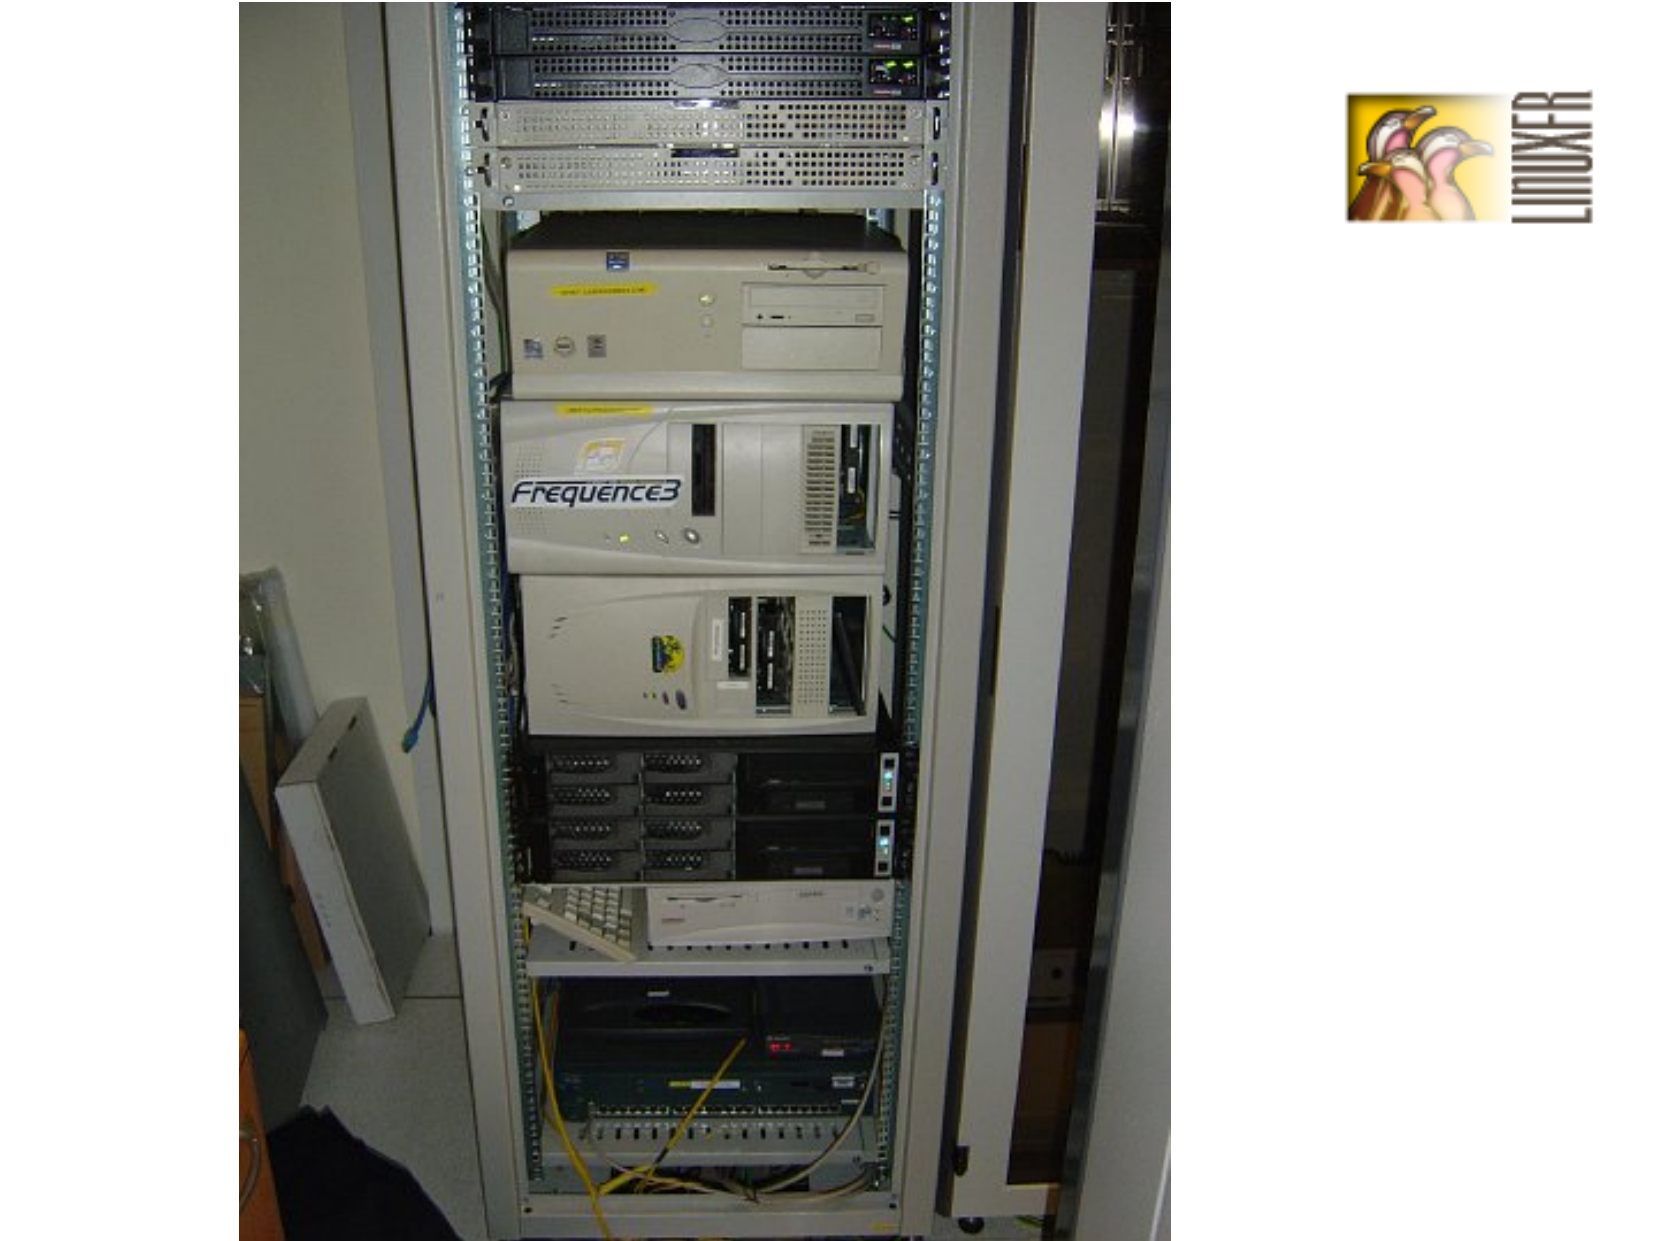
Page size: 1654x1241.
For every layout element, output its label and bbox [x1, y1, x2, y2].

picture [1341, 88, 1601, 229]
picture [239, 2, 1171, 1241]
